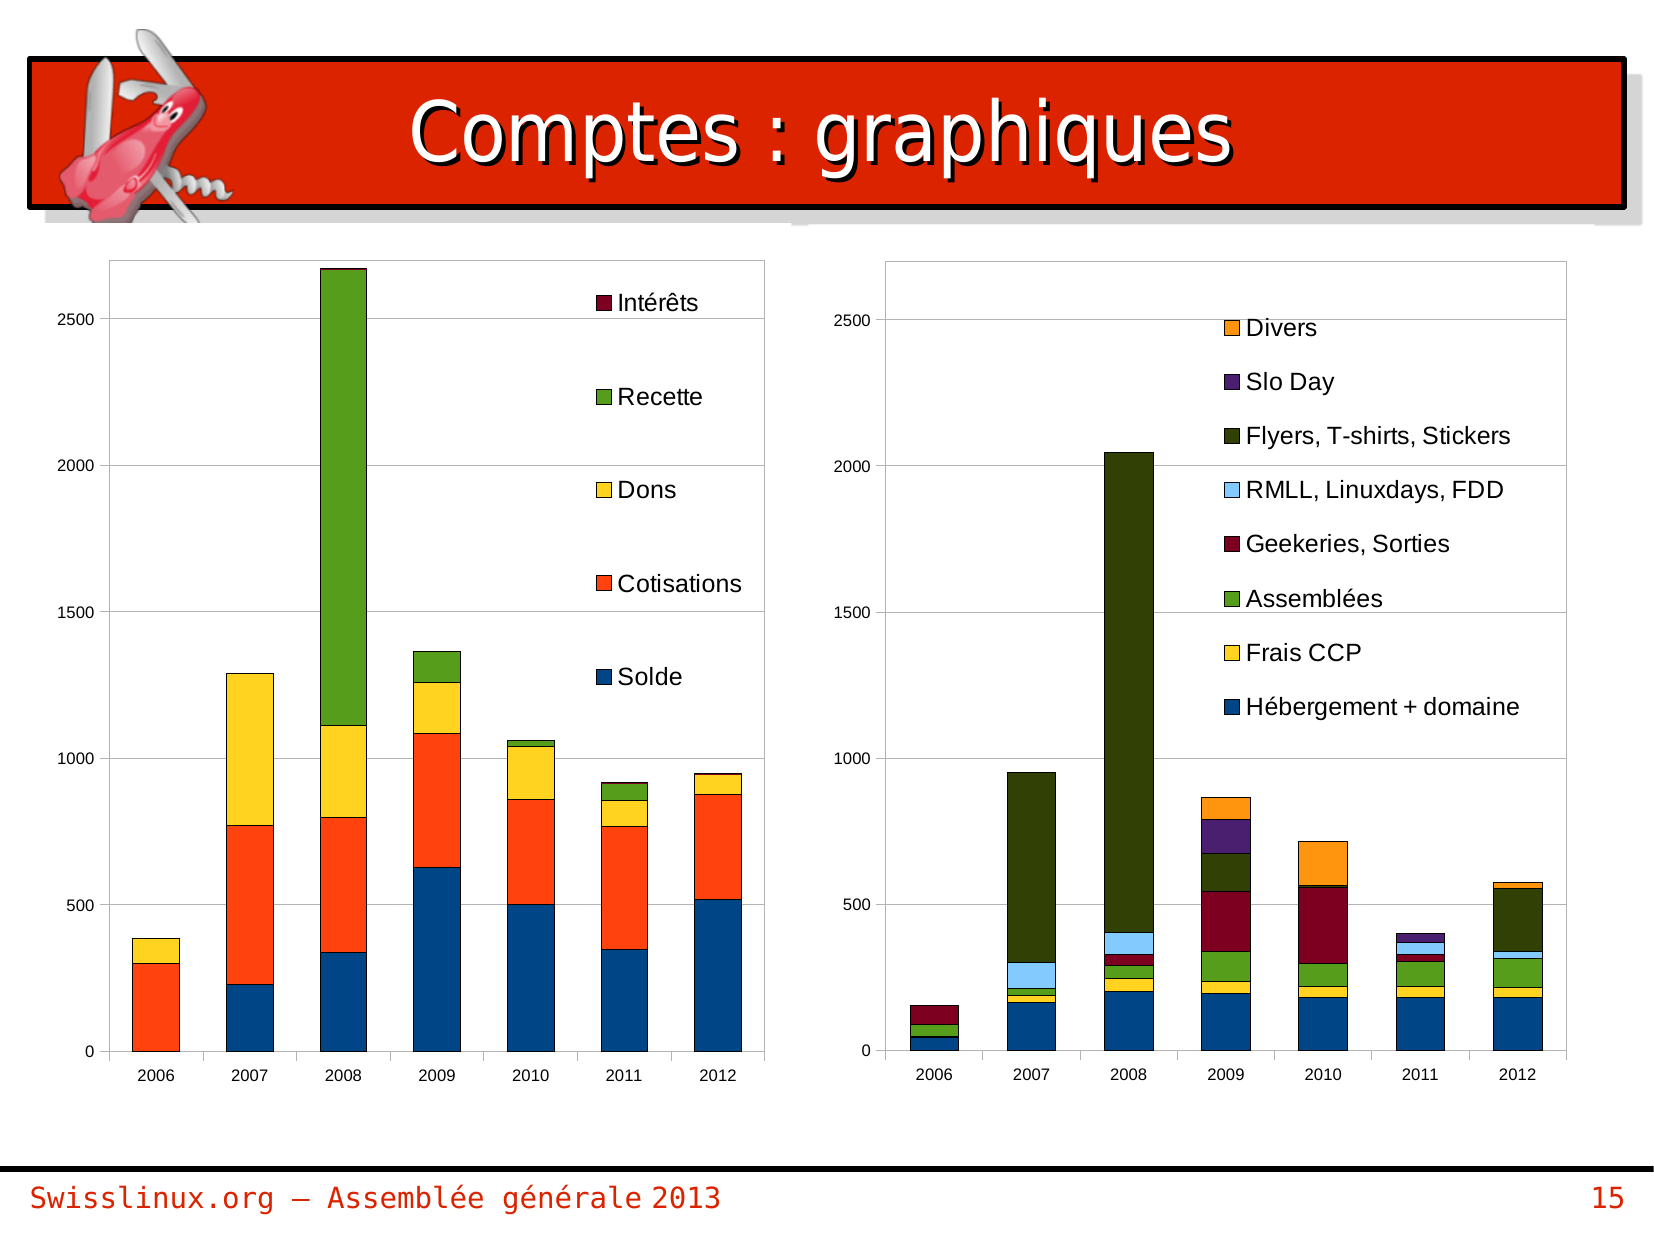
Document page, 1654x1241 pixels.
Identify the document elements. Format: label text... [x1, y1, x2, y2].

picture [59, 29, 234, 84]
title Comptes : graphiques [47, 84, 1595, 182]
chart [35, 223, 792, 1158]
picture [59, 182, 234, 223]
chart [808, 224, 1595, 1158]
